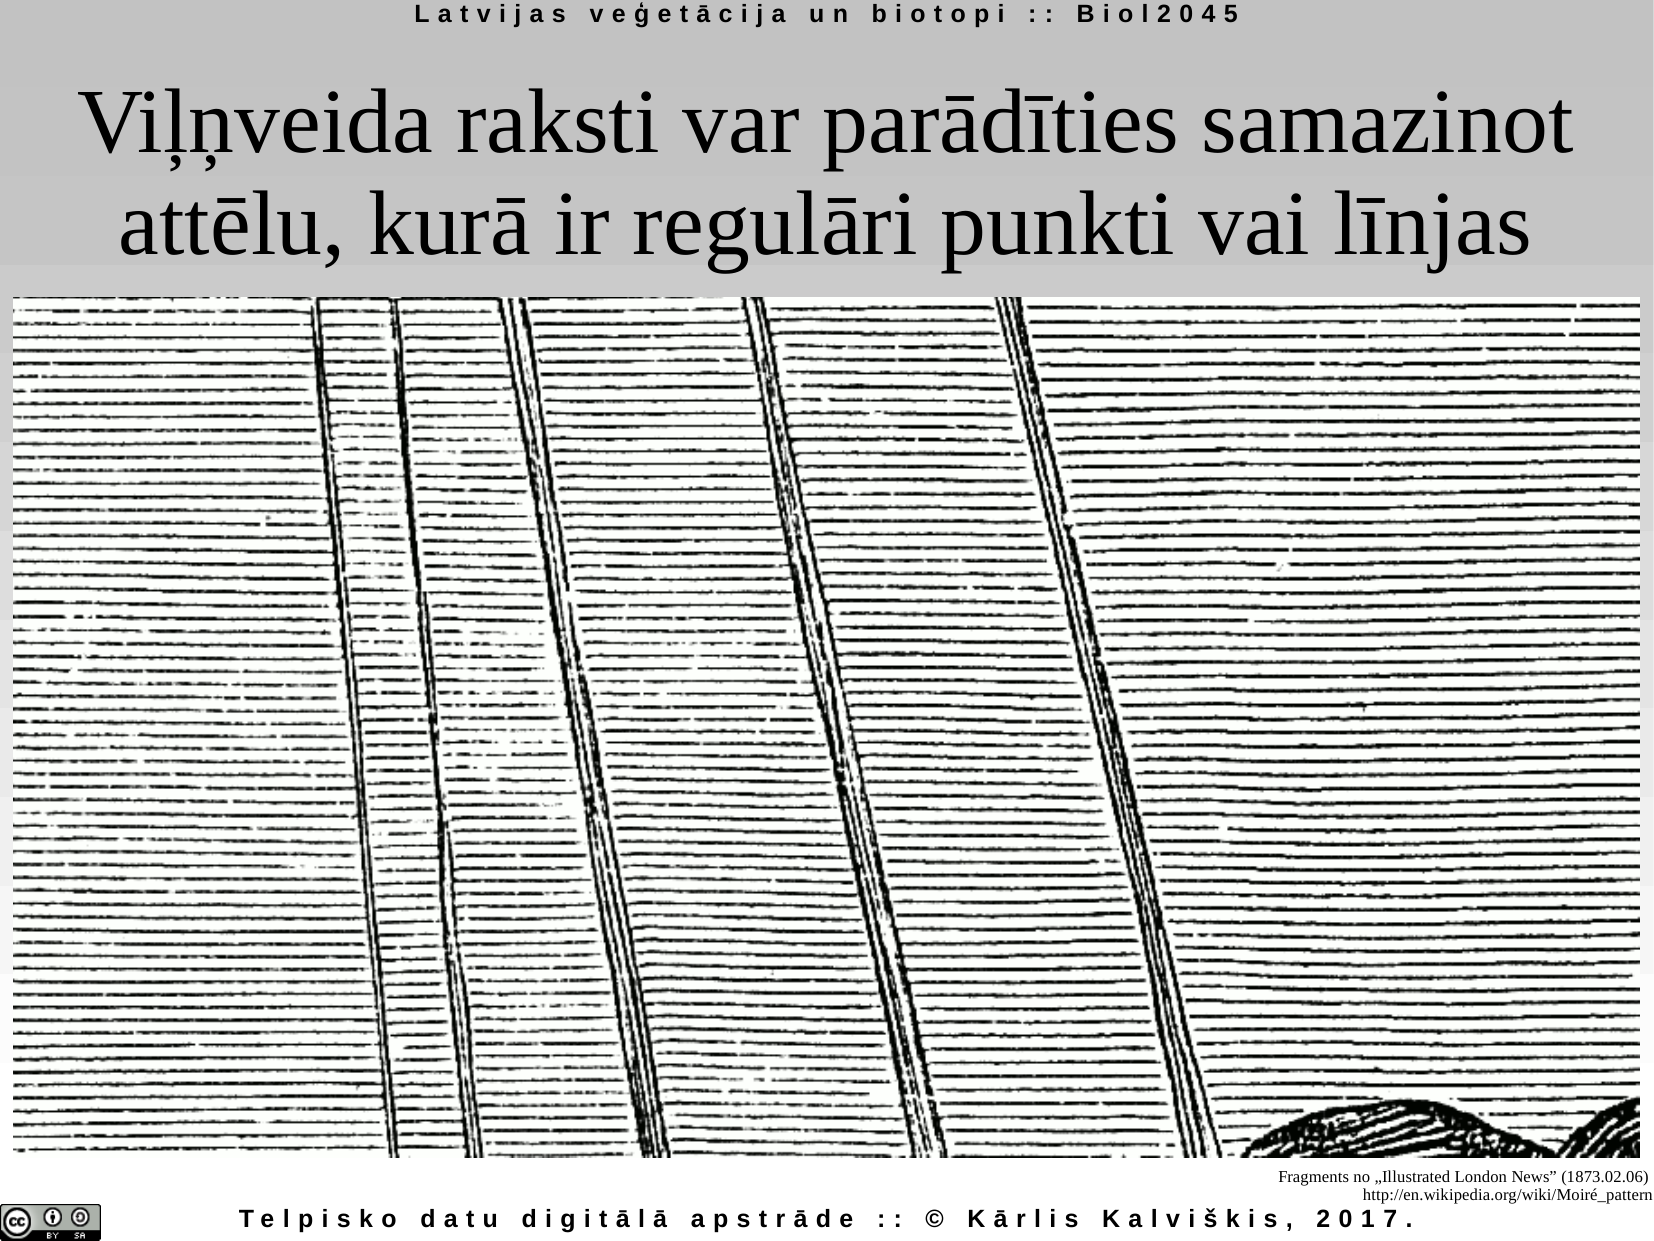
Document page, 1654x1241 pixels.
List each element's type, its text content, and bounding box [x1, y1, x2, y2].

title Viļņveida raksti var parādīties samazinot attēlu, kurā ir regulāri punkti vai līnjas [29, 49, 1625, 296]
picture [0, 0, 1654, 1241]
text_box Fragments no „Illustrated London News” (1873.02.06) http://en.wikipedia.org/wiki/Moiré_pattern [1278, 1167, 1654, 1205]
